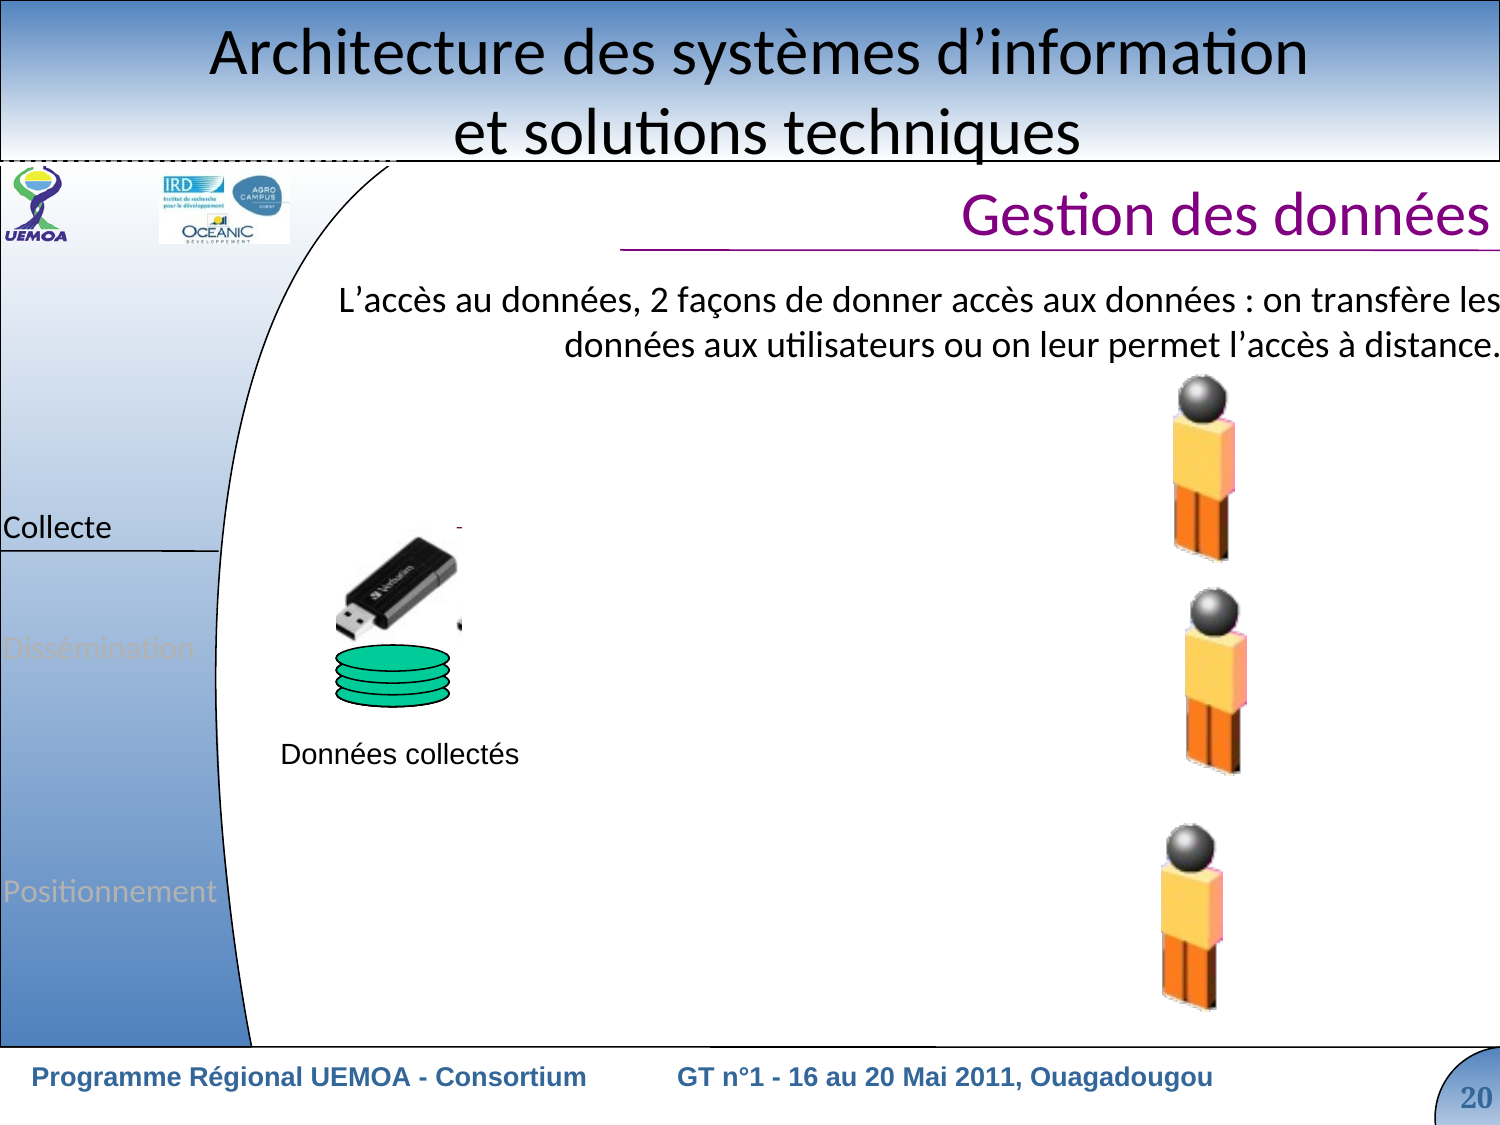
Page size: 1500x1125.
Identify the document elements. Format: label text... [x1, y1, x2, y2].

picture [159, 173, 265, 244]
picture [1161, 822, 1223, 1012]
picture [1185, 586, 1247, 776]
text_box L’accès au données, 2 façons de donner accès aux données : on transfère les données aux utilisateurs ou on leur permet l’accès à distance. [283, 267, 1500, 418]
text_box Architecture des systèmes d’information et solutions techniques [53, 0, 1483, 161]
picture [336, 527, 462, 653]
picture [1173, 373, 1235, 564]
text_box Collecte Dissémination Positionnement [0, 497, 314, 1039]
text_box Données collectés [314, 727, 535, 779]
picture [0, 166, 73, 244]
text_box Gestion des données [265, 165, 1500, 256]
